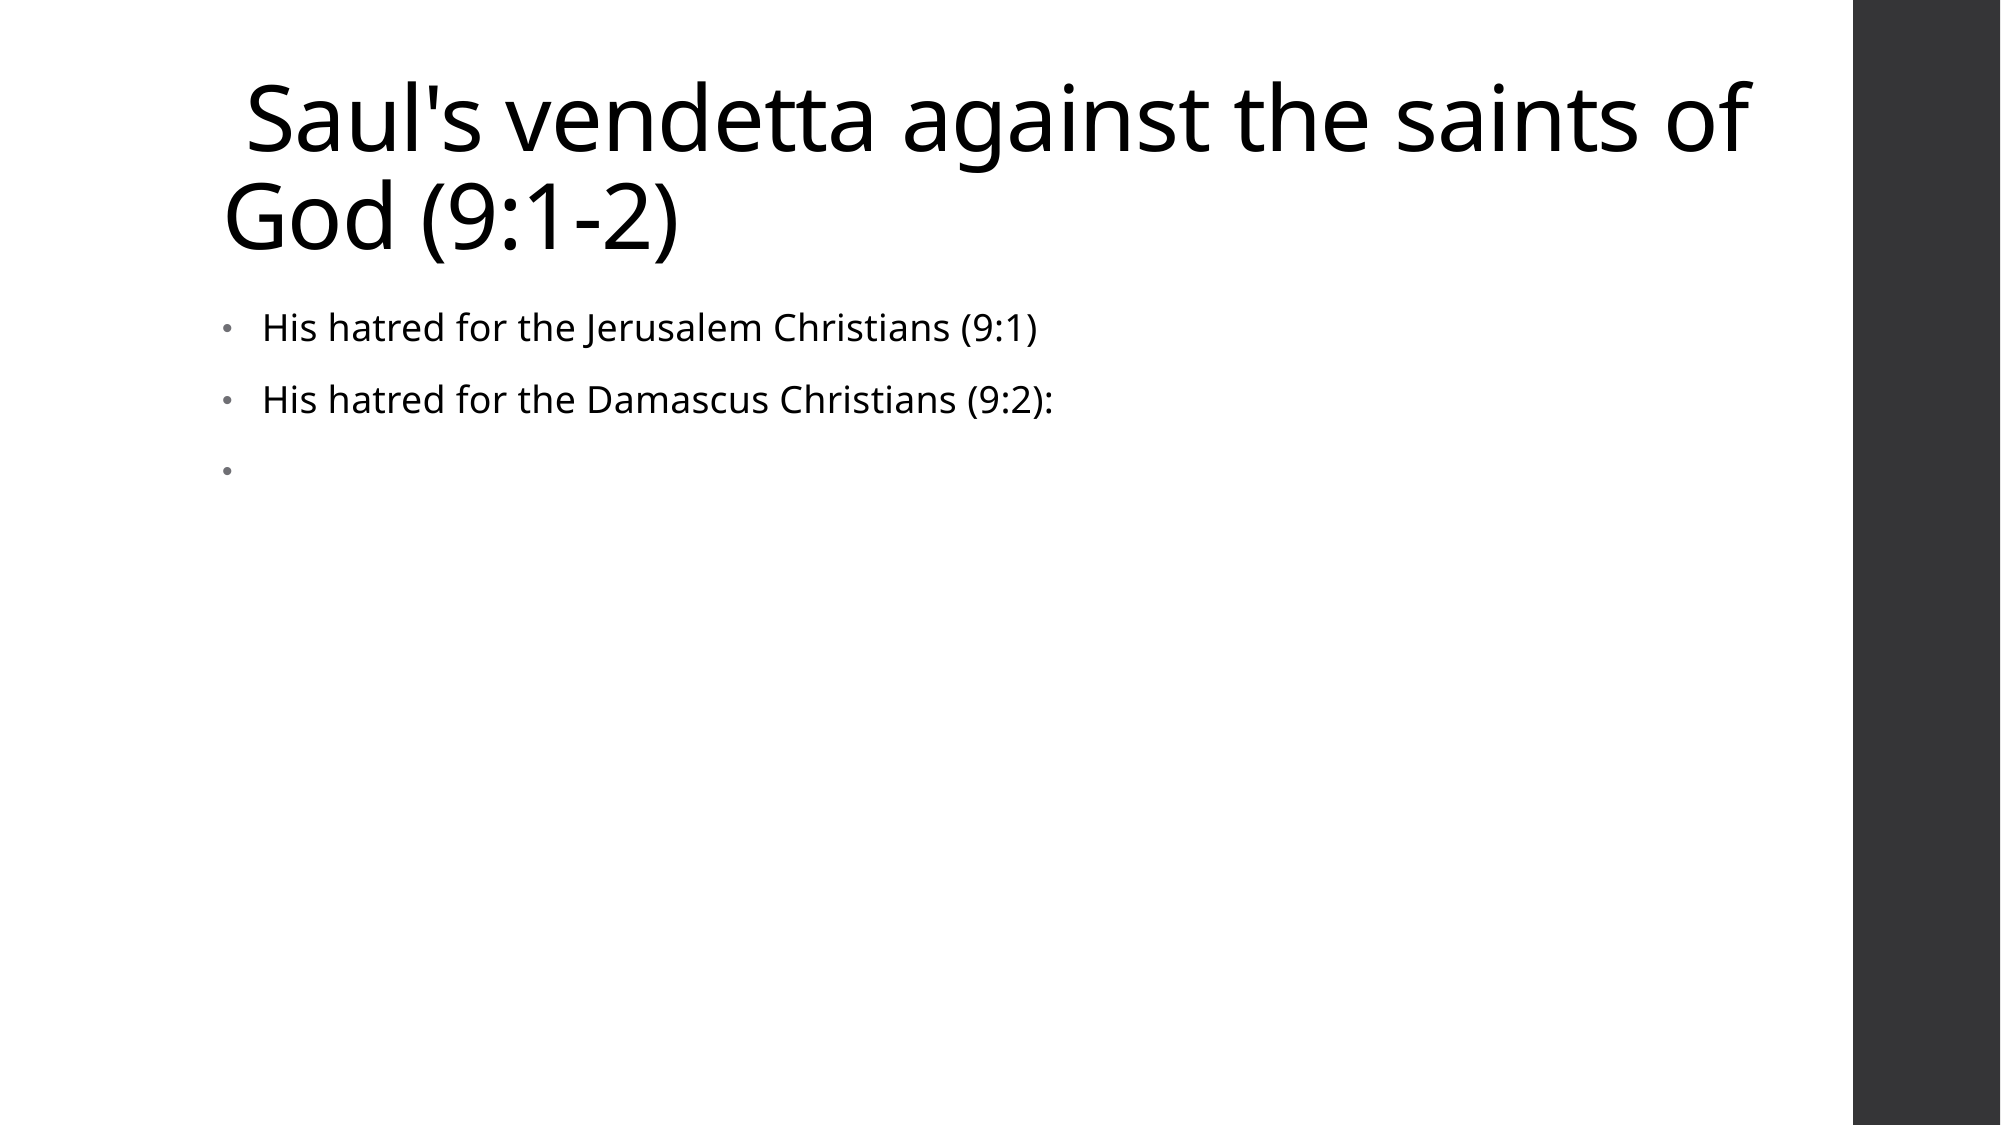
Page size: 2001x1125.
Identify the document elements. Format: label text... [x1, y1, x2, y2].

title Saul's vendetta against the saints of God (9:1-2) [206, 60, 1797, 278]
list His hatred for the Jerusalem Christians (9:1) His hatred for the Damascus Christians (9:2): [206, 299, 1617, 1014]
